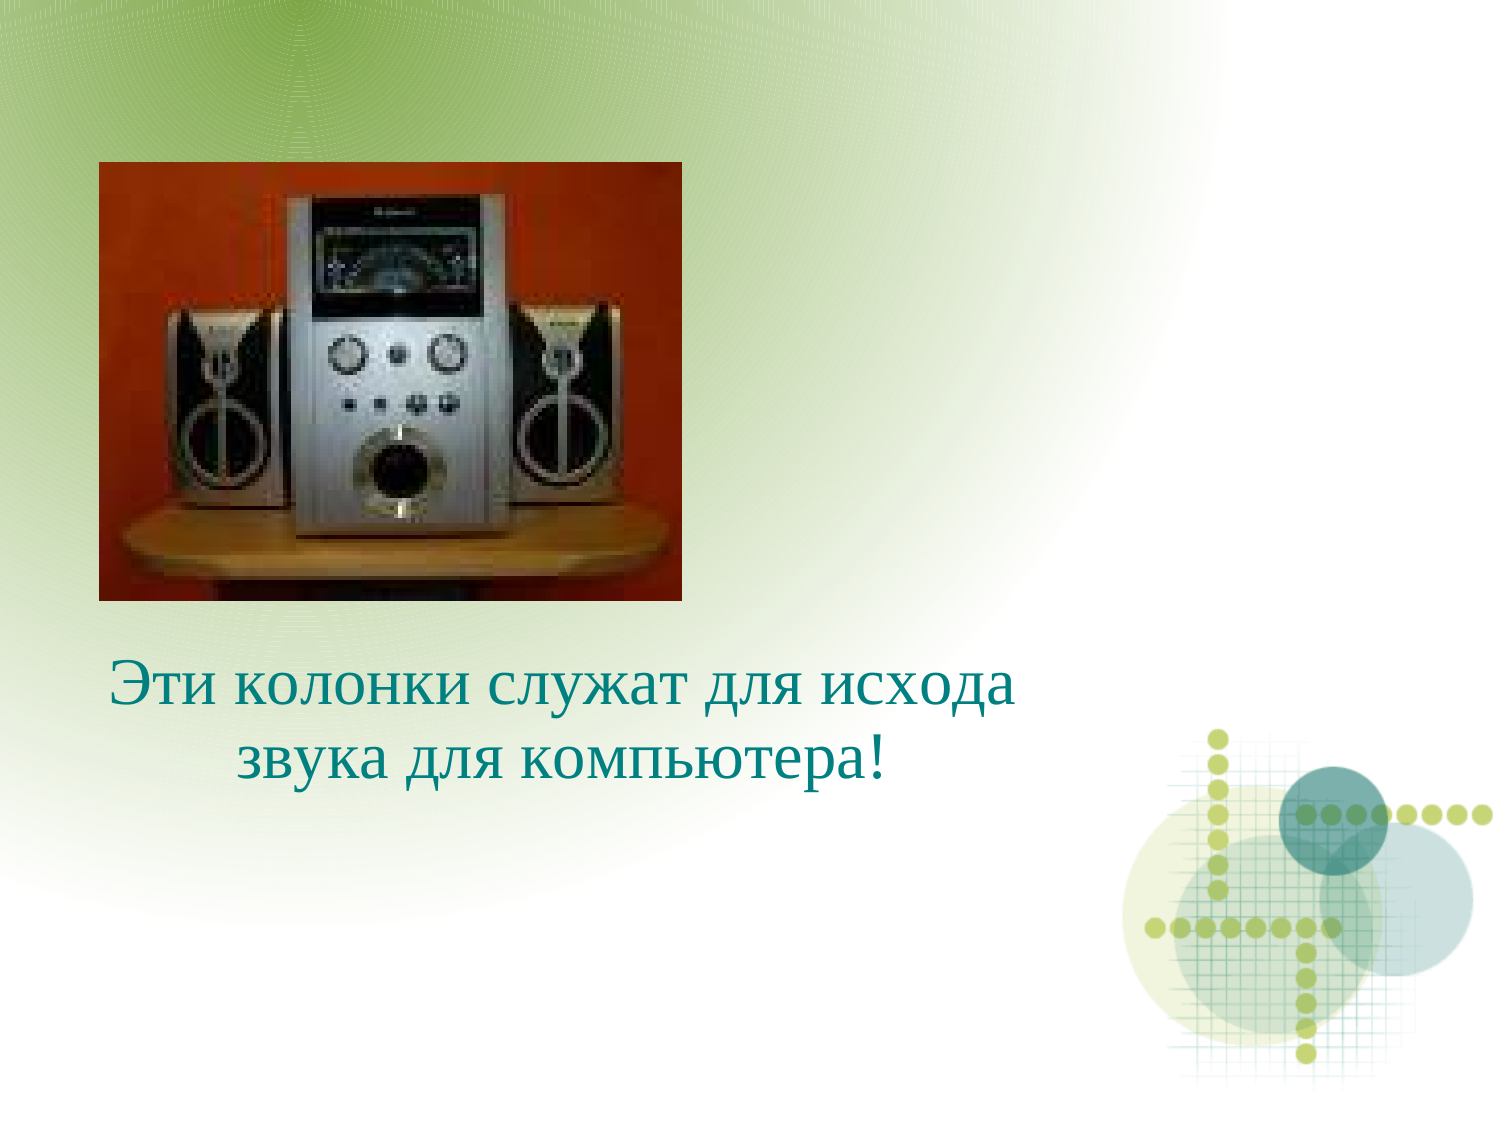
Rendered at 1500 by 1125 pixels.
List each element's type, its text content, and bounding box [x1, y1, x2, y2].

subtitle Эти колонки служат для исхода звука для компьютера! [62, 637, 1064, 926]
picture [1110, 718, 1500, 1098]
picture [99, 162, 682, 601]
